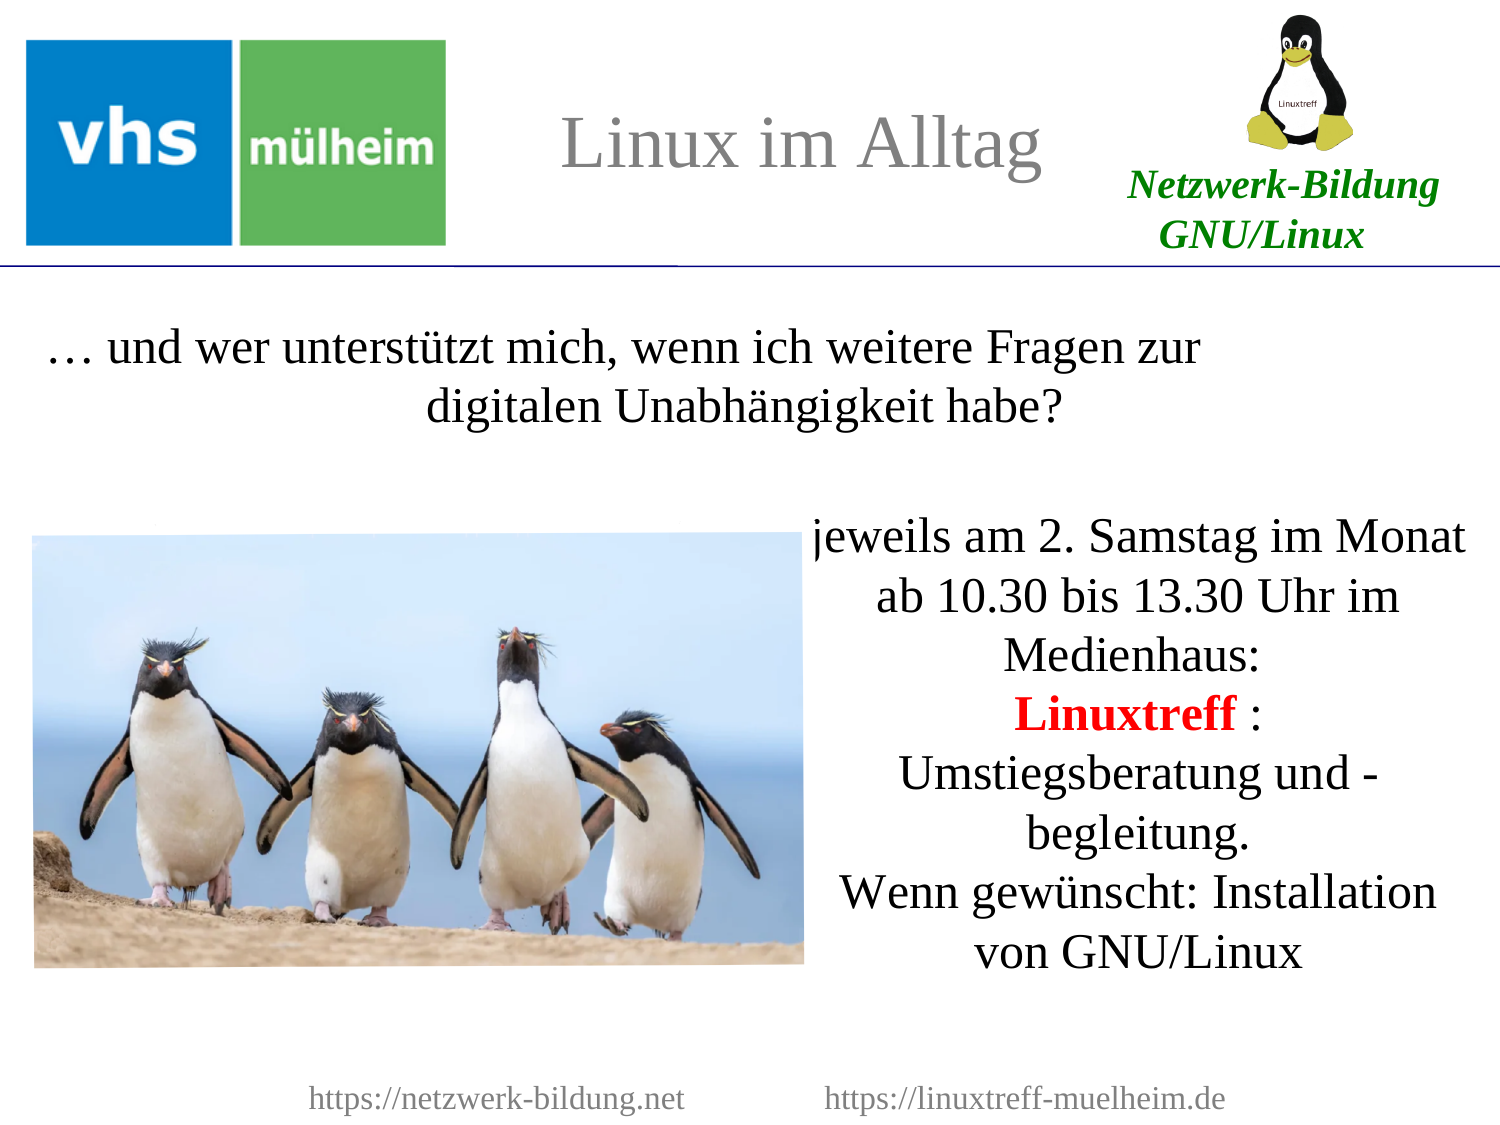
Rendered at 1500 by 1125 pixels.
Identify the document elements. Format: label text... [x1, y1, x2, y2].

picture [16, 520, 817, 979]
picture [1246, 13, 1353, 152]
text_box … und wer unterstützt mich, wenn ich weitere Fragen zur digitalen Unabhängigkeit habe? [29, 308, 1388, 443]
text_box Netzwerk-Bildung GNU/Linux [1112, 151, 1467, 267]
text_box Linux im Alltag [525, 88, 1079, 195]
text_box https://netzwerk-bildung.net https://linuxtreff-muelheim.de [34, 1070, 1500, 1125]
picture [14, 32, 461, 254]
text_box jeweils am 2. Samstag im Monat ab 10.30 bis 13.30 Uhr im Medienhaus: Linuxtreff : Umstiegsberatung und -begleitung. Wenn gewünscht: Installation von GNU/Linux [795, 497, 1483, 990]
